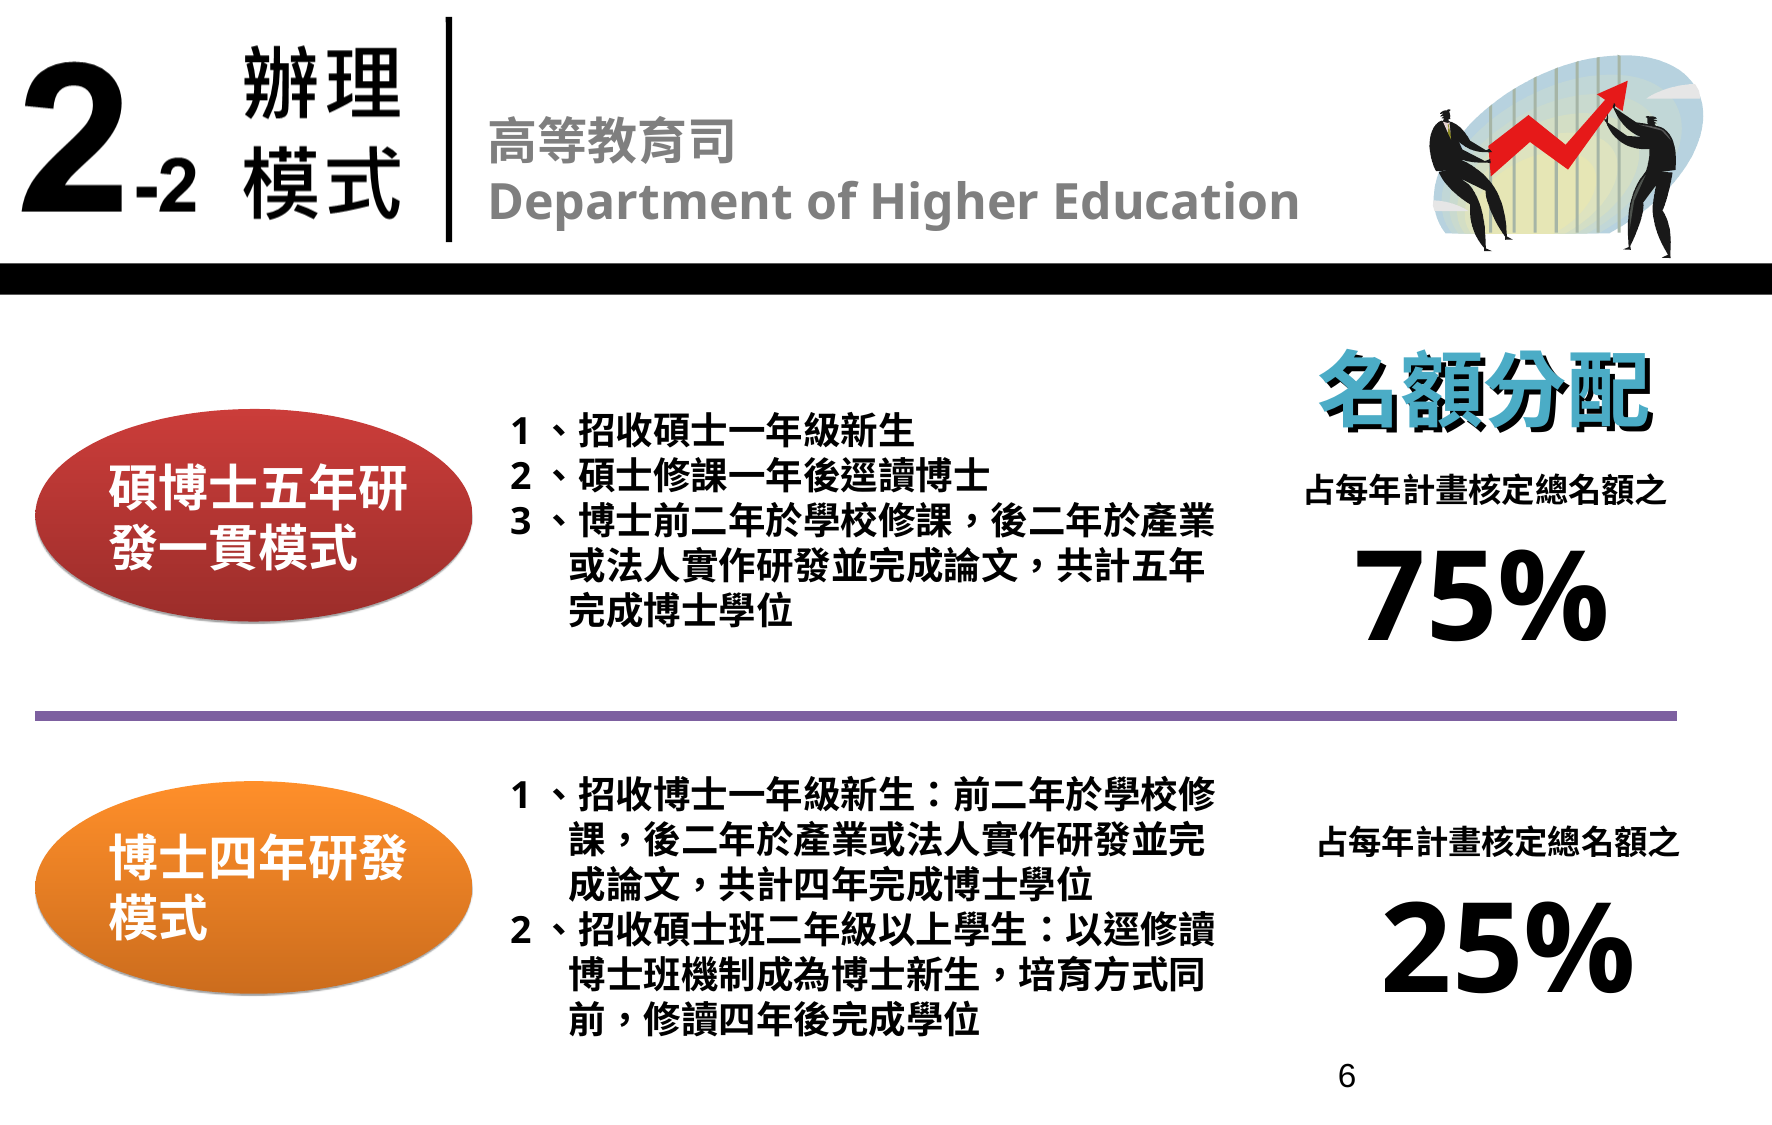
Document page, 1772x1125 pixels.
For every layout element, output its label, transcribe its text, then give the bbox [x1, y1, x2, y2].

text_box 75% [1274, 508, 1691, 675]
text_box [438, 457, 473, 573]
text_box [35, 781, 422, 994]
picture [1, 0, 447, 385]
text_box 6 [1322, 1046, 1737, 1125]
text_box 25% [1300, 870, 1717, 1027]
text_box 占每年計畫核定總名額之 [1300, 813, 1730, 870]
text_box 高等教育司 Department of Higher Education [472, 102, 1358, 237]
text_box [35, 408, 425, 622]
text_box 博士四年研發模式 [93, 819, 438, 956]
text_box 名額分配 [1289, 329, 1679, 444]
text_box 1、招收博士一年級新生：前二年於學校修課，後二年於產業或法人實作研發並完成論文，共計四年完成博士學位 2、招收碩士班二年級以上學生：以逕修讀博士班機制成為博士新生，培育方式同前，修讀四年後完成學位 [495, 763, 1241, 1052]
text_box 碩博士五年研發一貫模式 [93, 449, 438, 586]
picture [1429, 54, 1704, 259]
text_box [438, 830, 473, 945]
text_box 占每年計畫核定總名額之 [1287, 461, 1717, 518]
text_box 1、招收碩士一年級新生 2、碩士修課一年後逕讀博士 3、博士前二年於學校修課，後二年於產業或法人實作研發並完成論文，共計五年完成博士學位 [495, 400, 1241, 643]
